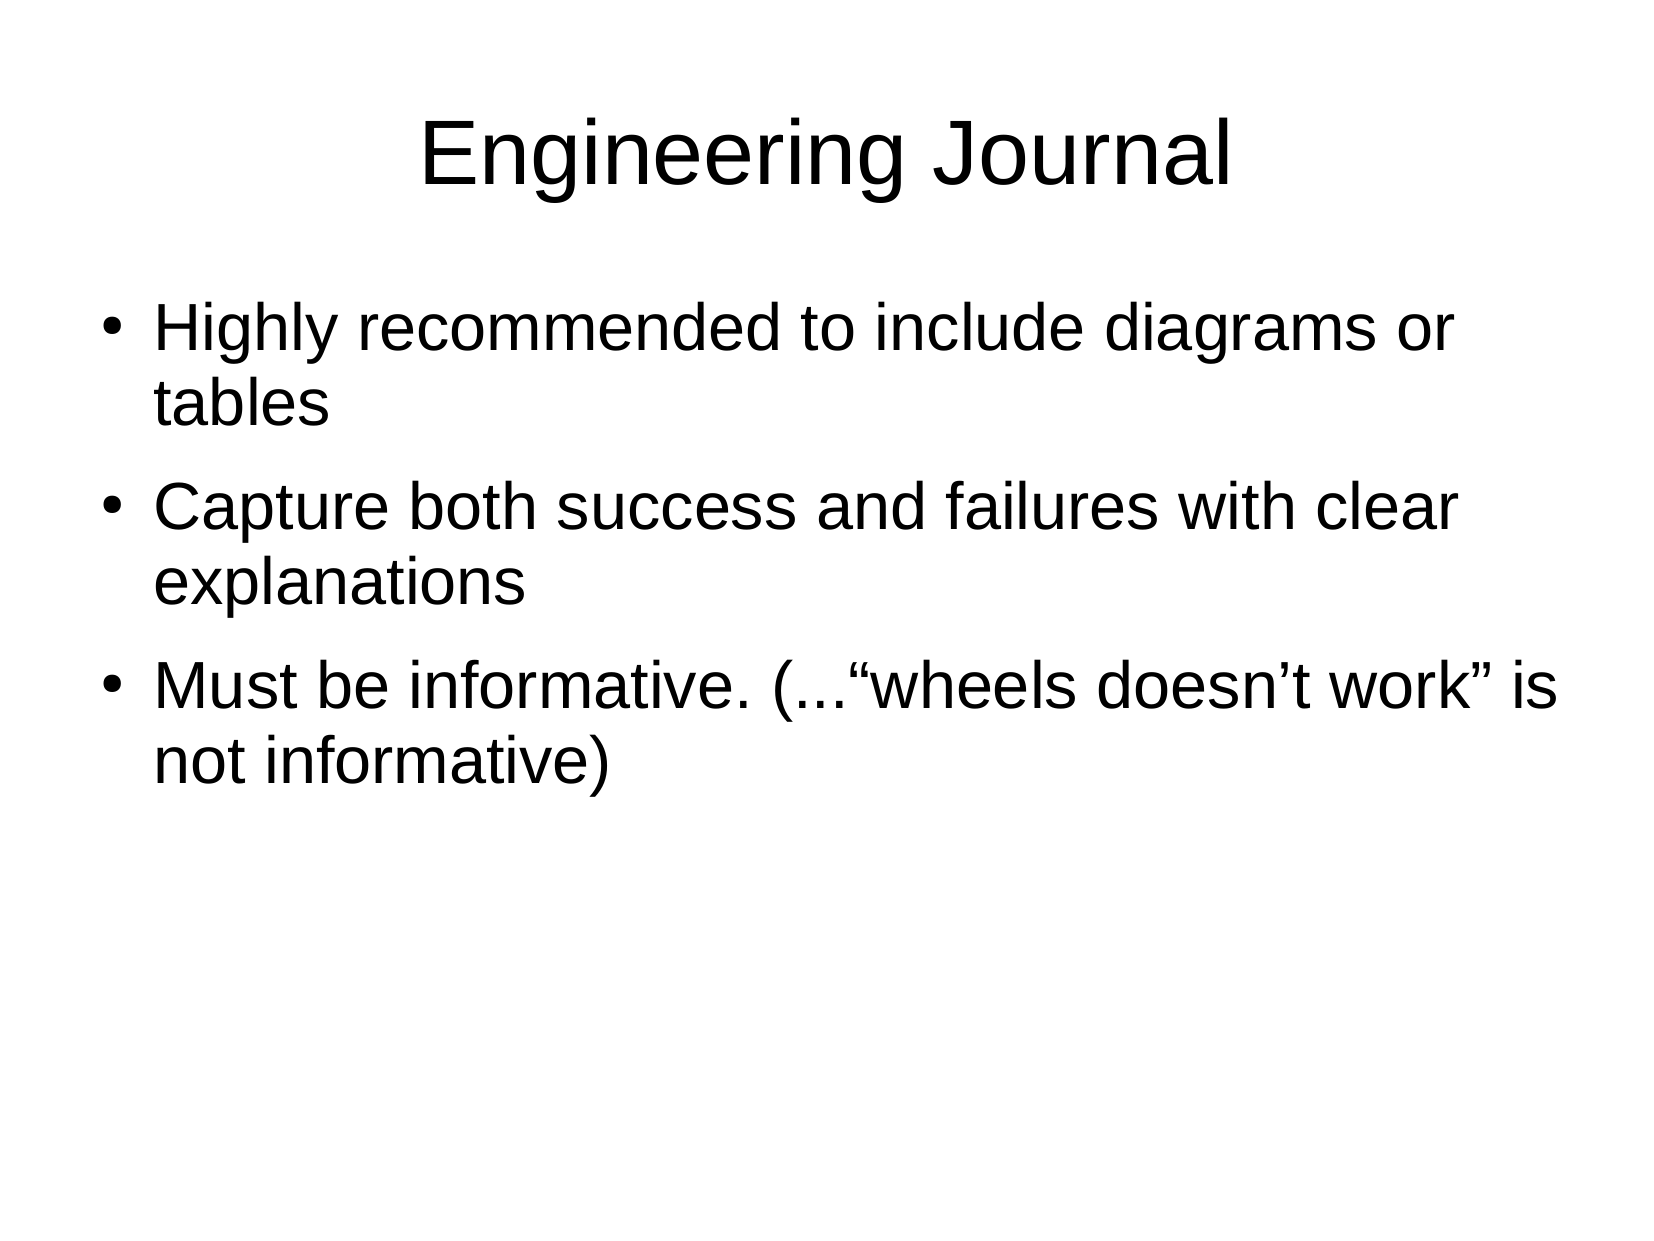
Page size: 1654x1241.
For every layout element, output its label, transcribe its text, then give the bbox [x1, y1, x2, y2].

list Highly recommended to include diagrams or tables Capture both success and failures with clear explanations Must be informative. (...“wheels doesn’t work” is not informative) [82, 290, 1571, 1010]
title Engineering Journal [82, 49, 1571, 257]
